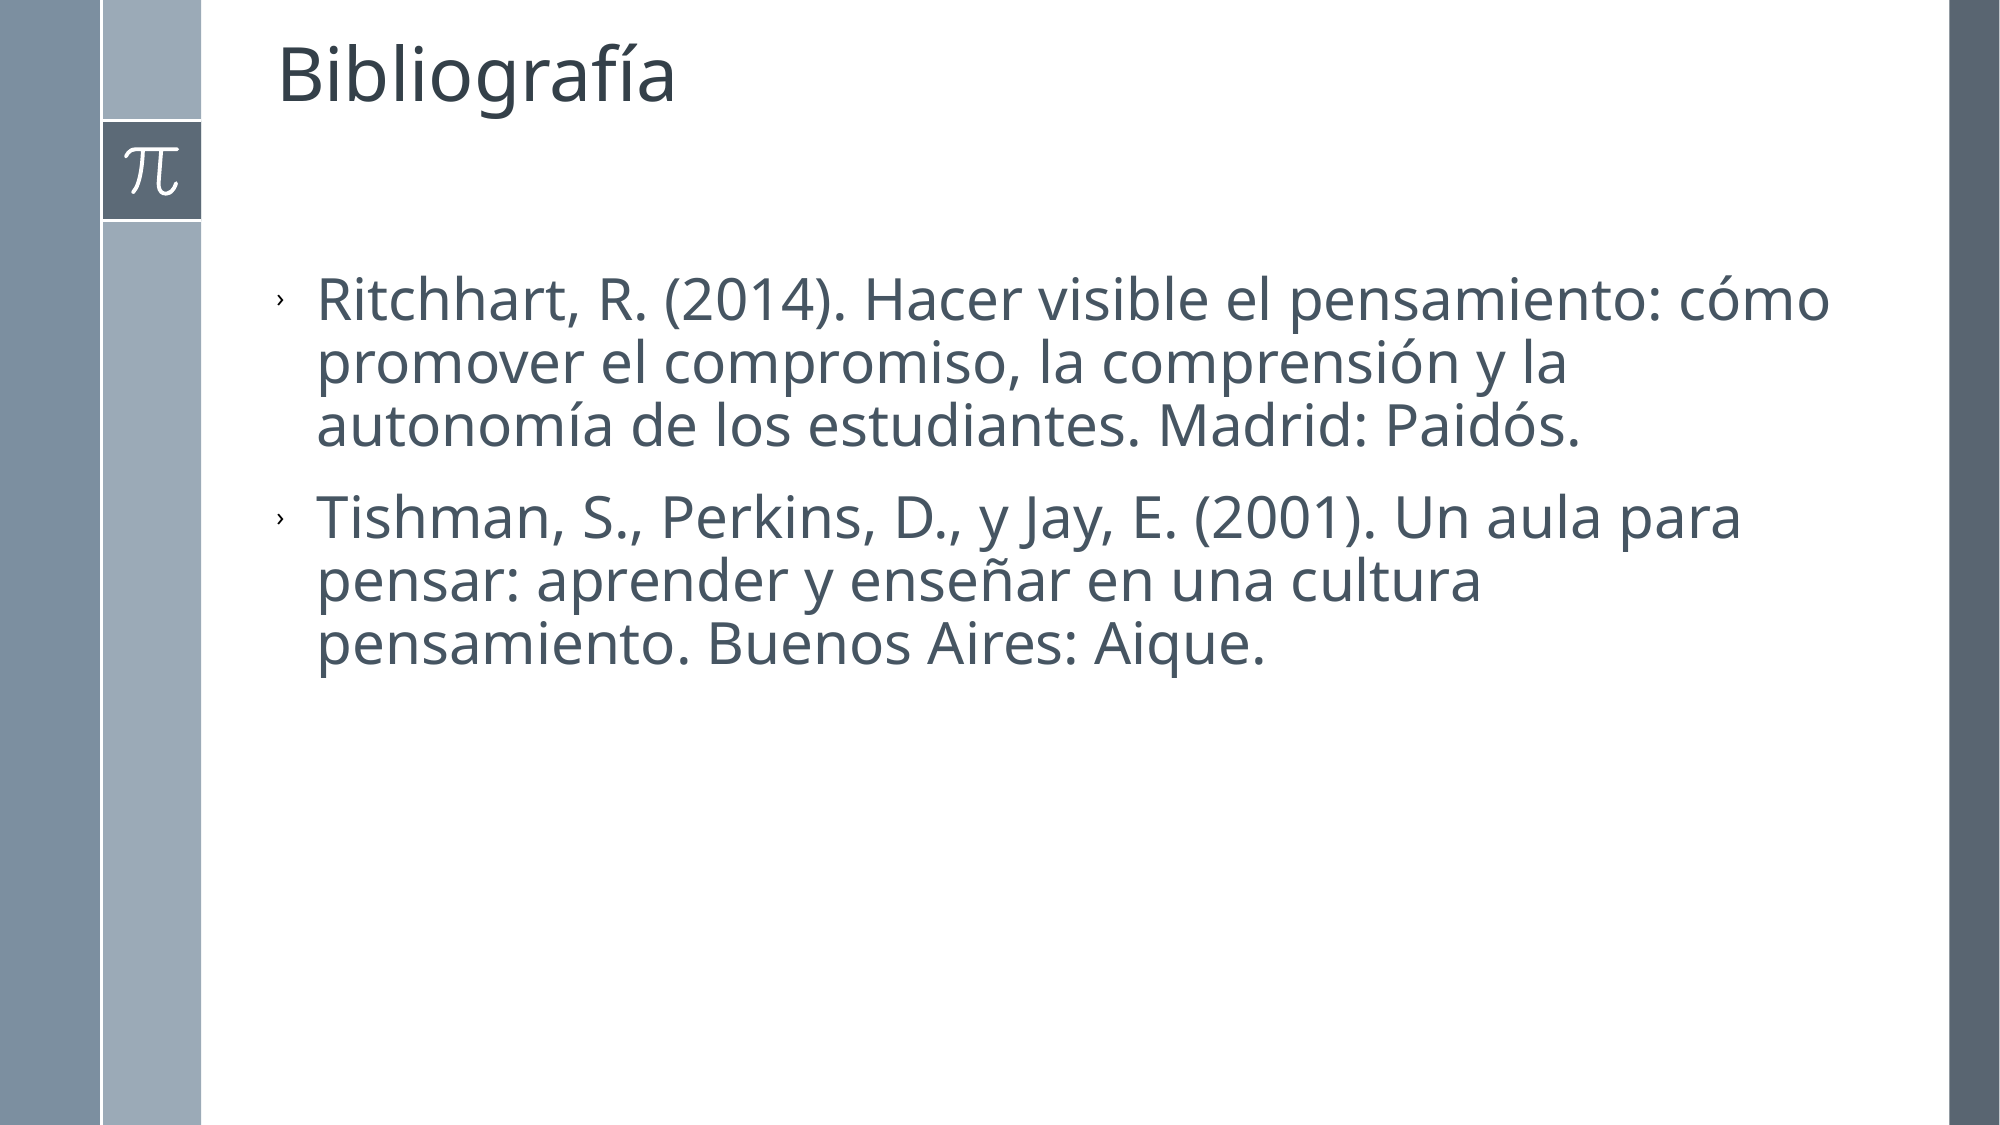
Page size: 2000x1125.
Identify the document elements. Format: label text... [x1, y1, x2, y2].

list Ritchhart, R. (2014). Hacer visible el pensamiento: cómo promover el compromiso, la comprensión y la autonomía de los estudiantes. Madrid: Paidós. Tishman, S., Perkins, D., y Jay, E. (2001). Un aula para pensar: aprender y enseñar en una cultura pensamiento. Buenos Aires: Aique. [261, 262, 1867, 1013]
title Bibliografía [261, 29, 1867, 233]
